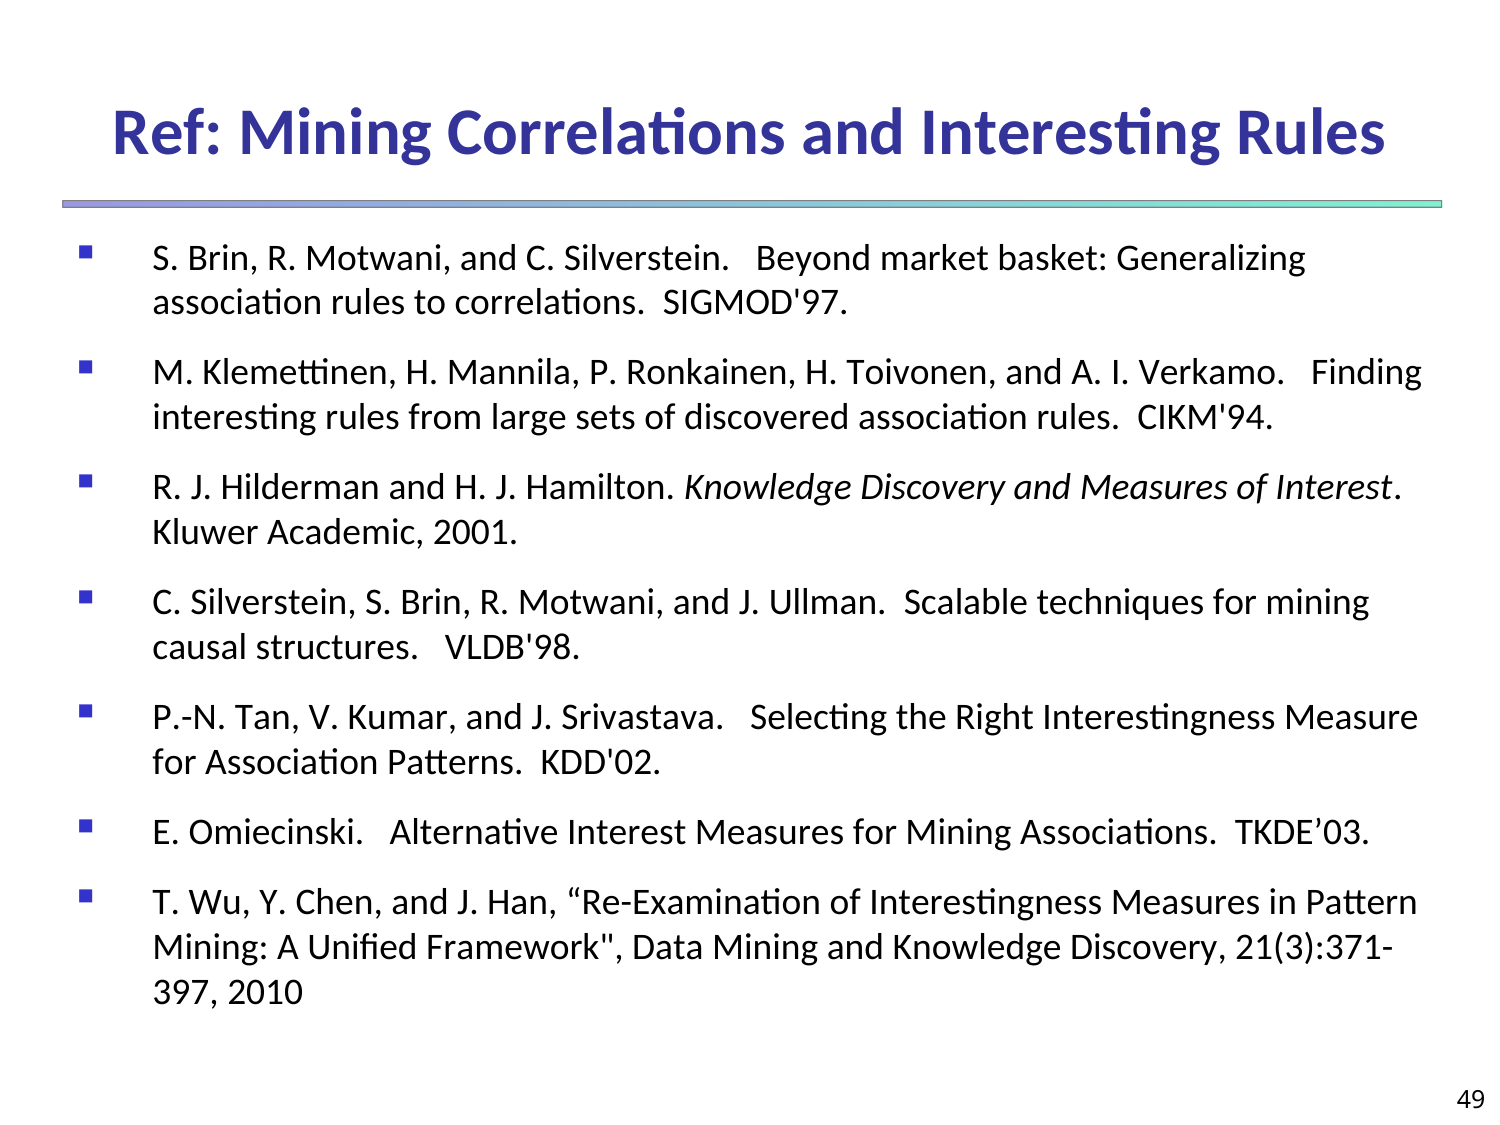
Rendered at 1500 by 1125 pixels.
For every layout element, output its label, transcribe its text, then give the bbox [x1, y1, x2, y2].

list S. Brin, R. Motwani, and C. Silverstein. Beyond market basket: Generalizing association rules to correlations. SIGMOD'97. M. Klemettinen, H. Mannila, P. Ronkainen, H. Toivonen, and A. I. Verkamo. Finding interesting rules from large sets of discovered association rules. CIKM'94. R. J. Hilderman and H. J. Hamilton. Knowledge Discovery and Measures of Interest. Kluwer Academic, 2001. C. Silverstein, S. Brin, R. Motwani, and J. Ullman. Scalable techniques for mining causal structures. VLDB'98. P.-N. Tan, V. Kumar, and J. Srivastava. Selecting the Right Interestingness Measure for Association Patterns. KDD'02. E. Omiecinski. Alternative Interest Measures for Mining Associations. TKDE’03. T. Wu, Y. Chen, and J. Han, “Re-Examination of Interestingness Measures in Pattern Mining: A Unified Framework", Data Mining and Knowledge Discovery, 21(3):371-397, 2010 [62, 224, 1450, 1110]
title Ref: Mining Correlations and Interesting Rules [50, 0, 1450, 175]
text_box <number> [1187, 1062, 1500, 1125]
